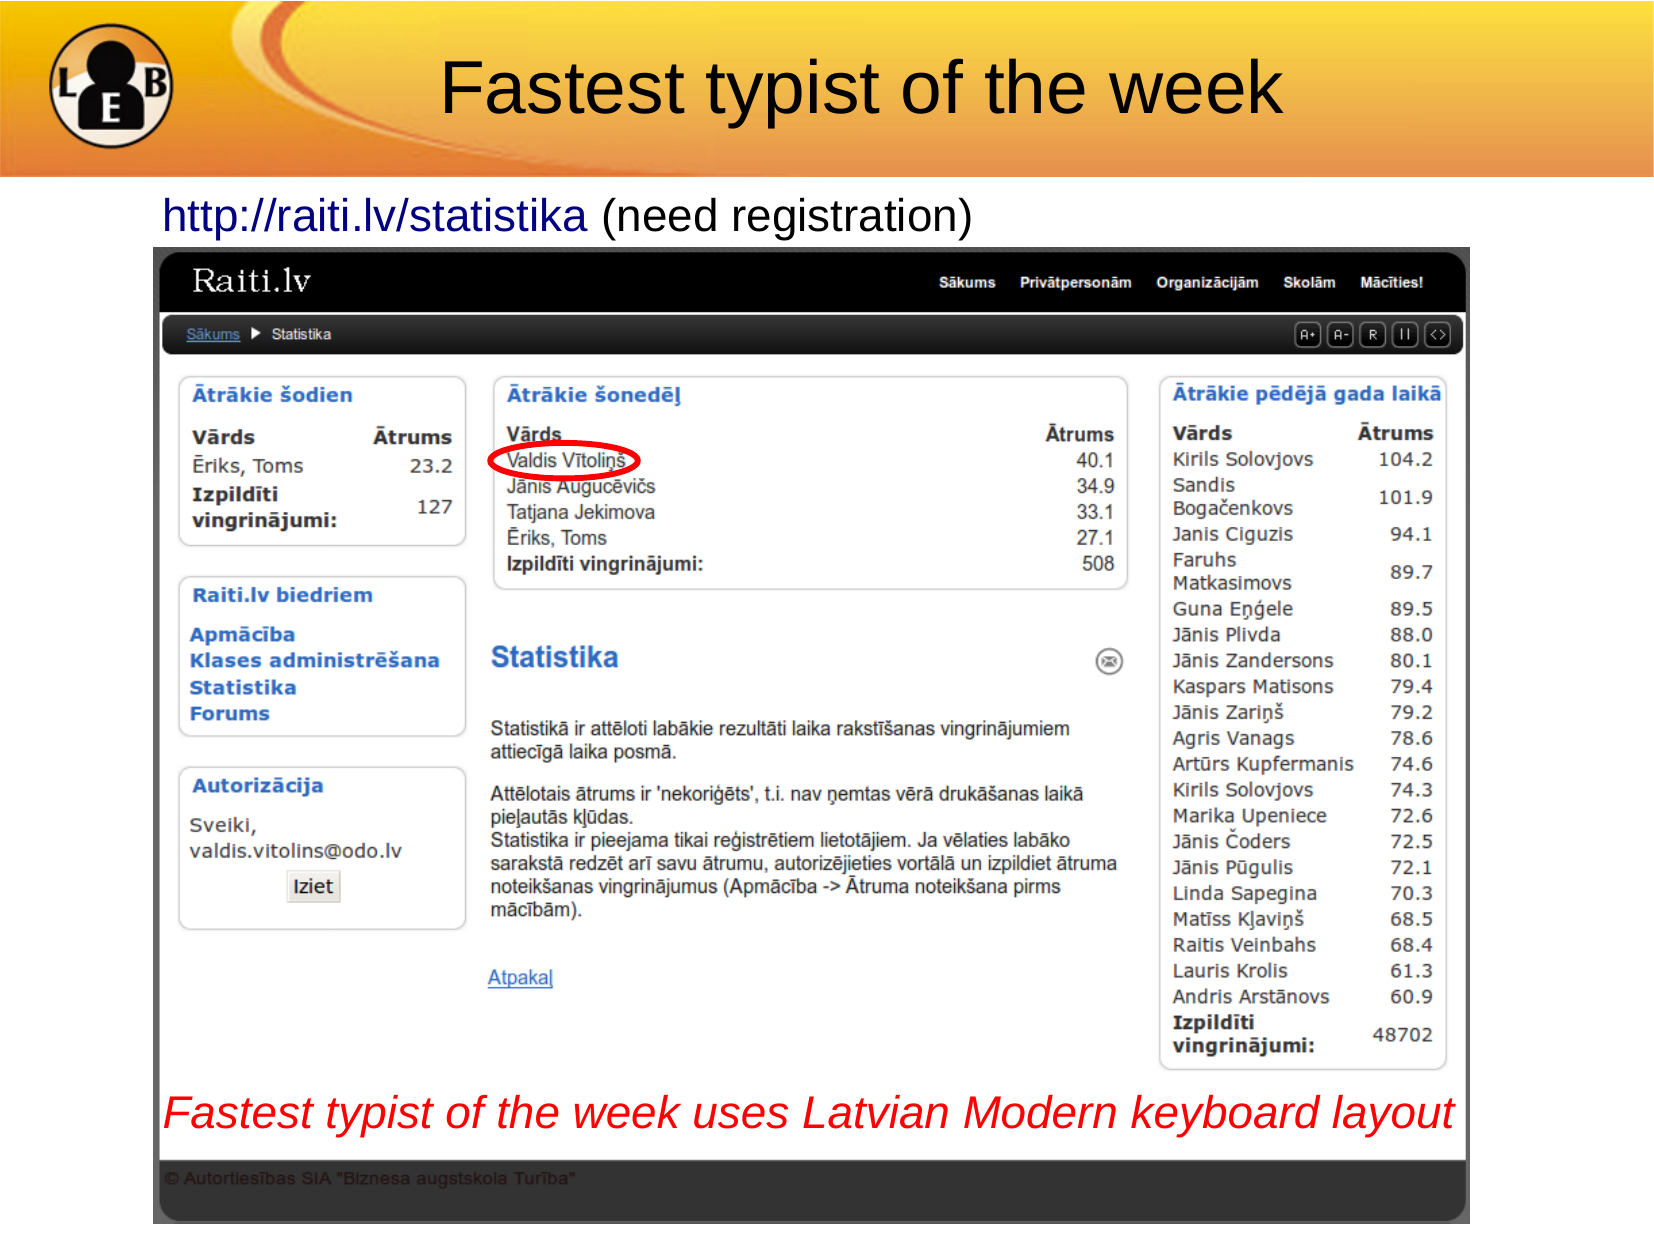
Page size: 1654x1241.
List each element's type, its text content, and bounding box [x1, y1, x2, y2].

picture [153, 1147, 1470, 1224]
text_box Fastest typist of the week uses Latvian Modern keyboard layout [147, 1080, 1471, 1147]
picture [153, 247, 1470, 1080]
text_box http://raiti.lv/statistika (need registration) [147, 183, 989, 249]
picture [0, 1, 1654, 177]
title Fastest typist of the week [153, 41, 1571, 140]
